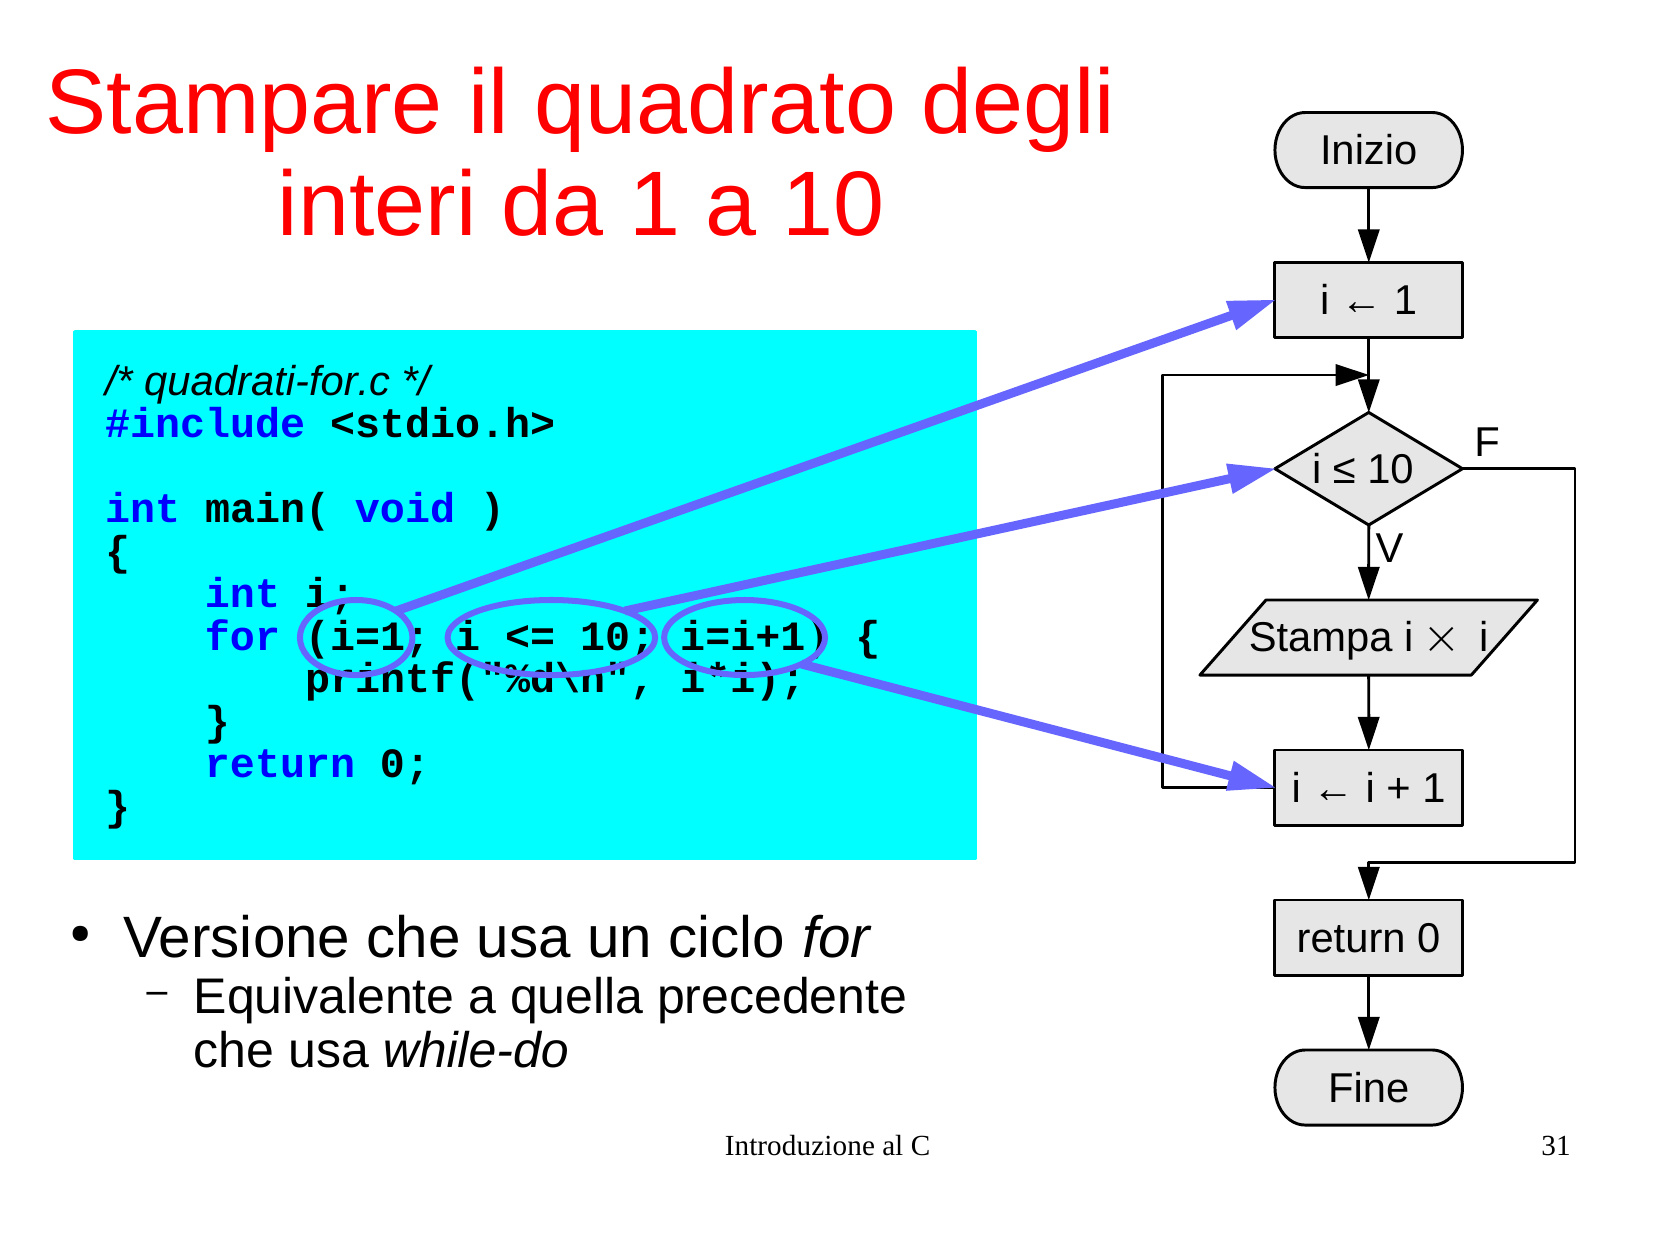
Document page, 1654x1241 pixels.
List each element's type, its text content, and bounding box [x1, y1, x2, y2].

text_box return 0 [1274, 900, 1463, 976]
title Stampare il quadrato degli interi da 1 a 10 [37, 49, 1126, 257]
text_box F [1474, 418, 1512, 466]
text_box i ← i + 1 [1274, 750, 1463, 826]
text_box /* quadrati-for.c */ #include <stdio.h> int main( void ) { int i; for (i=1; i <= 10; i=i+1) { printf("%d\n", i*i); } return 0; } [668, 604, 817, 672]
list Versione che usa un ciclo for Equivalente a quella precedente che usa while-do [37, 900, 1013, 1109]
text_box /* quadrati-for.c */ #include <stdio.h> int main( void ) { int i; for (i=1; i <= 10; i=i+1) { printf("%d\n", i*i); } return 0; } [304, 604, 409, 672]
text_box i ← 1 [1274, 262, 1463, 338]
text_box /* quadrati-for.c */ #include <stdio.h> int main( void ) { int i; for (i=1; i <= 10; i=i+1) { printf("%d\n", i*i); } return 0; } [75, 331, 976, 859]
text_box Fine [1274, 1050, 1463, 1126]
text_box V [1375, 525, 1414, 573]
text_box i ≤ 10 [1275, 412, 1463, 525]
text_box /* quadrati-for.c */ #include <stdio.h> int main( void ) { int i; for (i=1; i <= 10; i=i+1) { printf("%d\n", i*i); } return 0; } [451, 604, 652, 672]
text_box Stampa i ´ i [1199, 600, 1538, 676]
text_box Inizio [1274, 112, 1463, 188]
